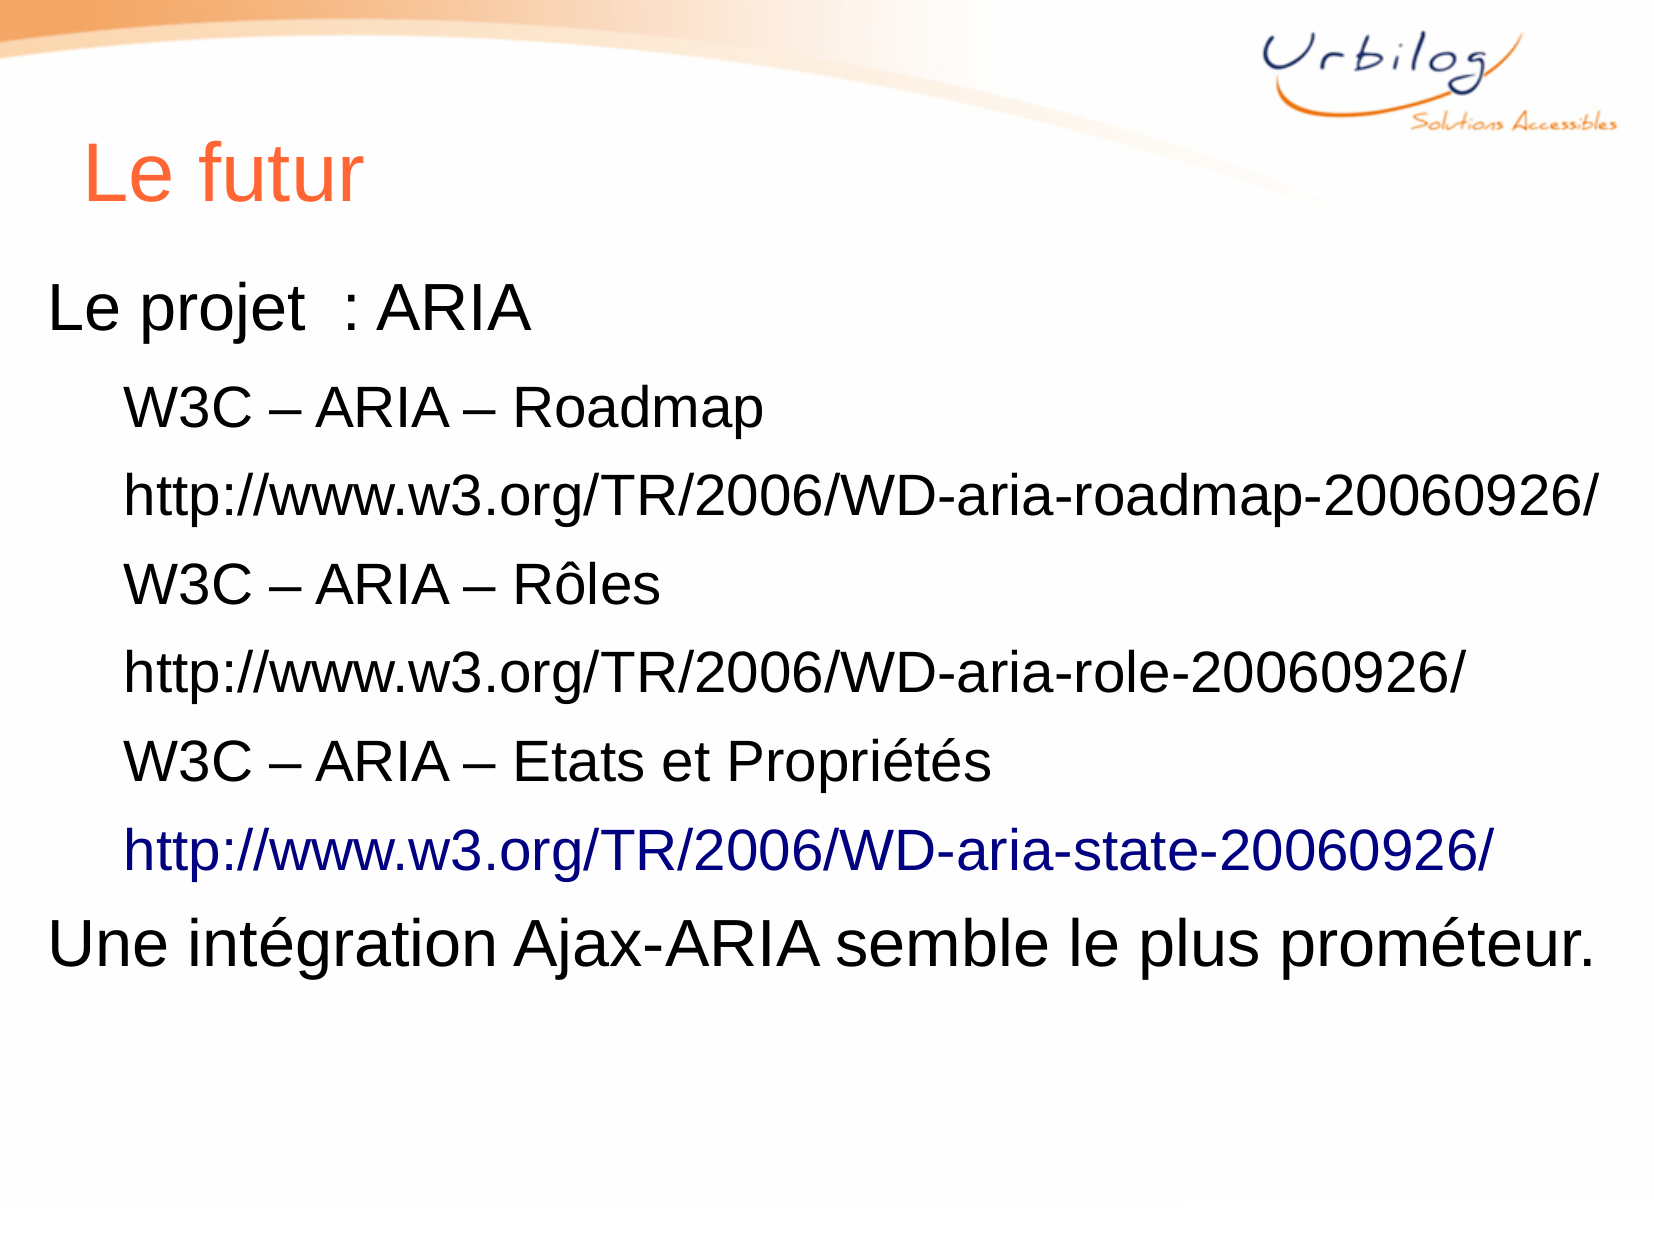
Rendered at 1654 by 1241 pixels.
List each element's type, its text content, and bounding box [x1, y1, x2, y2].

list Le projet : ARIA W3C – ARIA – Roadmap http://www.w3.org/TR/2006/WD-aria-roadmap-20060926/ W3C – ARIA – Rôles http://www.w3.org/TR/2006/WD-aria-role-20060926/ W3C – ARIA – Etats et Propriétés http://www.w3.org/TR/2006/WD-aria-state-20060926/ Une intégration Ajax-ARIA semble le plus prométeur. [29, 270, 1625, 1074]
title Le futur [82, 88, 1625, 257]
picture [0, 0, 1653, 1241]
